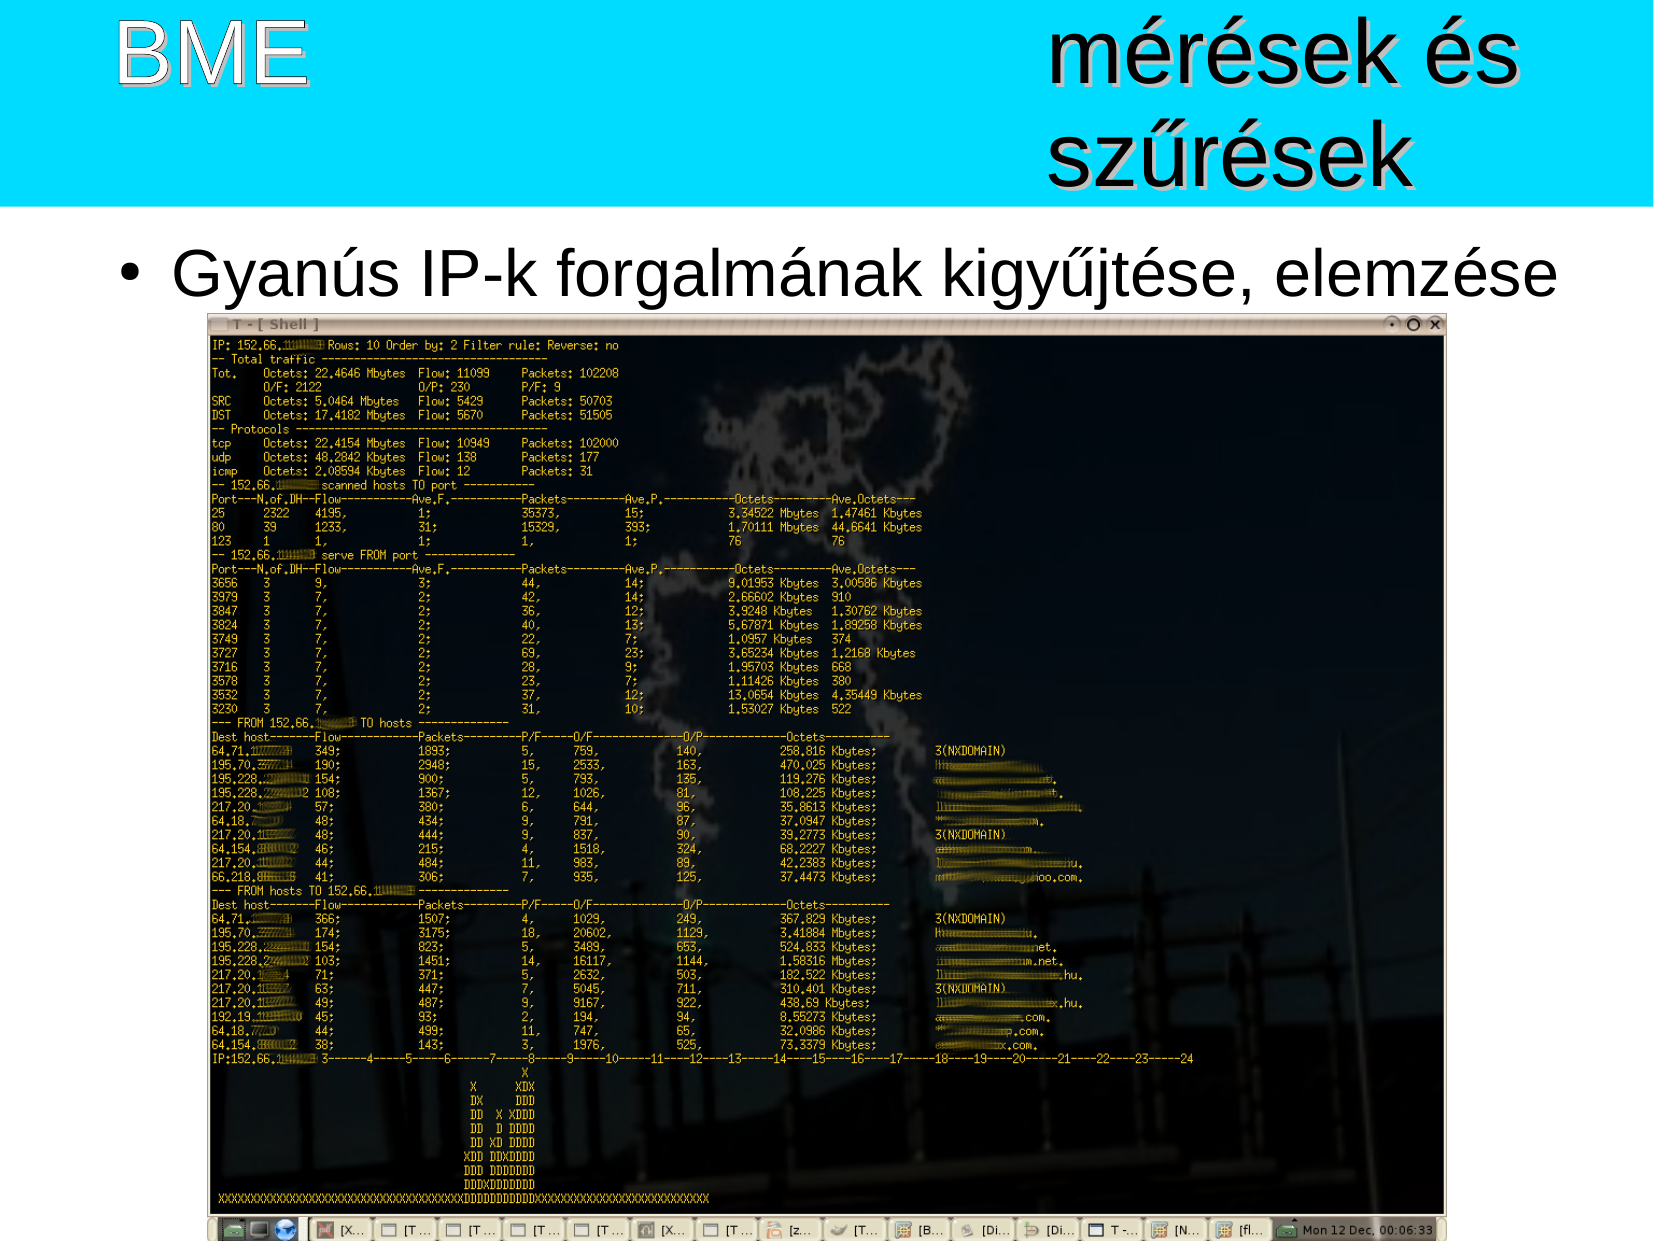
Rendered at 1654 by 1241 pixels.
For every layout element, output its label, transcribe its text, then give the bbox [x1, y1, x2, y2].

title BME mérések és szűrések [0, 0, 1654, 207]
list Gyanús IP-k forgalmának kigyűjtése, elemzése [82, 236, 1571, 1109]
picture [207, 313, 1447, 1241]
